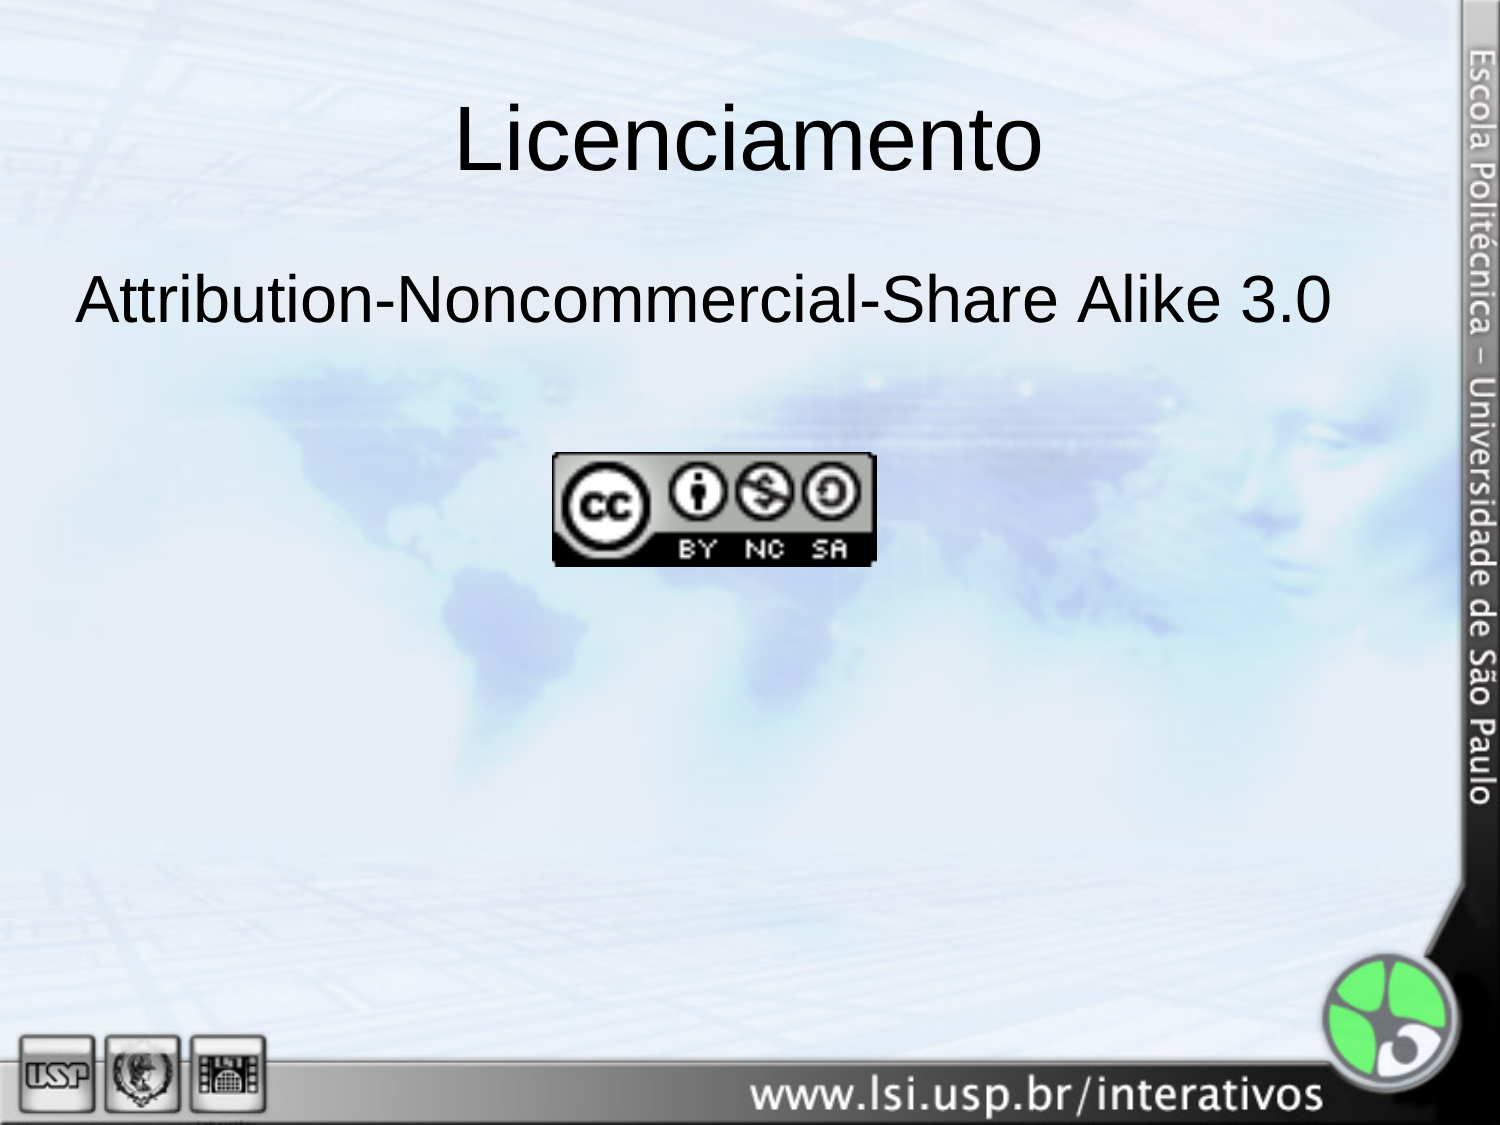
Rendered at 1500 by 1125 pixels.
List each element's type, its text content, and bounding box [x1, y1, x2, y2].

title Licenciamento [75, 28, 1426, 250]
picture [0, 0, 1500, 1125]
list Attribution-Noncommercial-Share Alike 3.0 [75, 262, 1426, 991]
